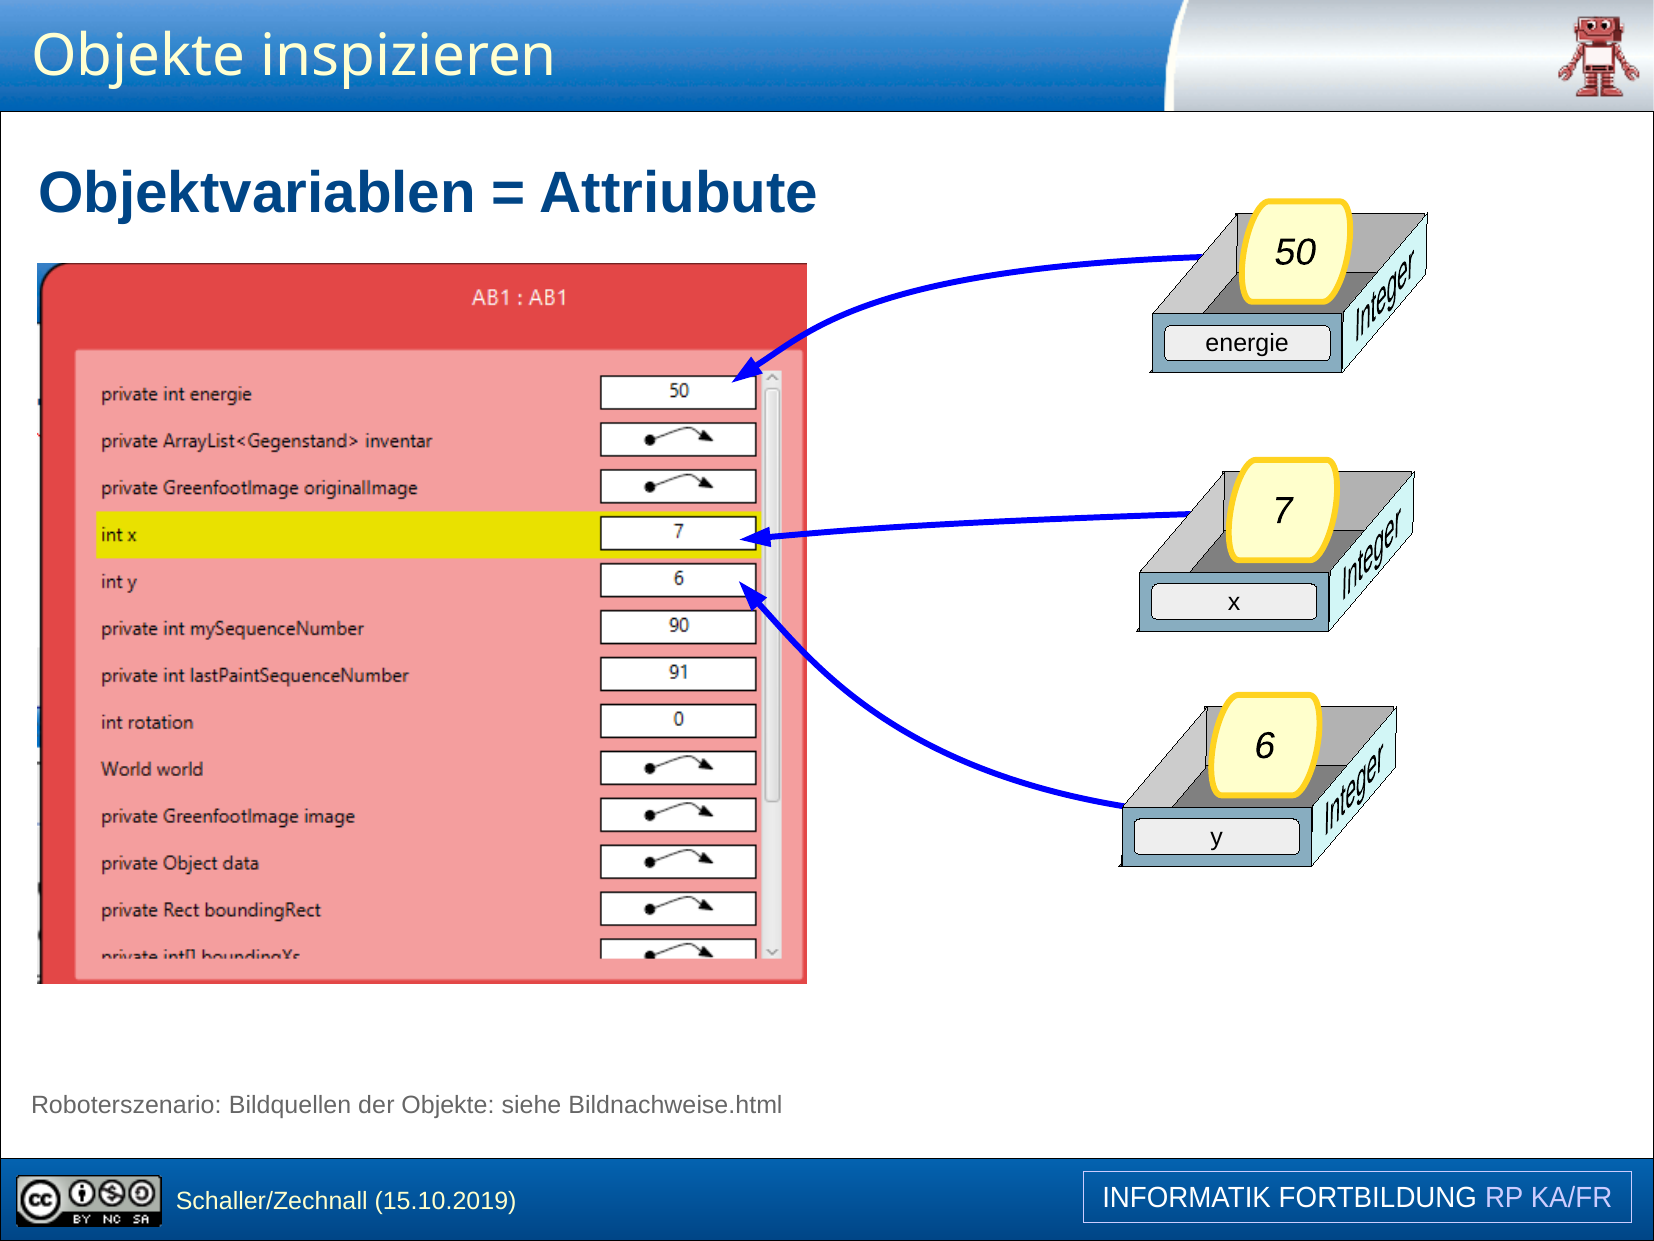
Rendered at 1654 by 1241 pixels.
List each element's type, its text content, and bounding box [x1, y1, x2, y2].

title Objekte inspizieren [31, 14, 1151, 92]
text_box x [1151, 583, 1317, 620]
text_box Integer [1311, 706, 1397, 867]
picture [37, 263, 807, 984]
text_box Roboterszenario: Bildquellen der Objekte: siehe Bildnachweise.html [16, 1083, 932, 1129]
text_box energie [1164, 325, 1331, 361]
picture [16, 1175, 162, 1227]
picture [0, 0, 1654, 111]
text_box 50 [1241, 201, 1351, 302]
text_box 7 [1228, 459, 1338, 561]
text_box [1136, 471, 1412, 632]
text_box [1118, 706, 1394, 867]
list Objektvariablen = Attriubute [38, 160, 1329, 241]
text_box [1149, 213, 1425, 373]
text_box 6 [1211, 694, 1320, 796]
text_box y [1134, 818, 1300, 855]
text_box Integer [1341, 212, 1428, 373]
text_box Integer [1328, 471, 1415, 632]
